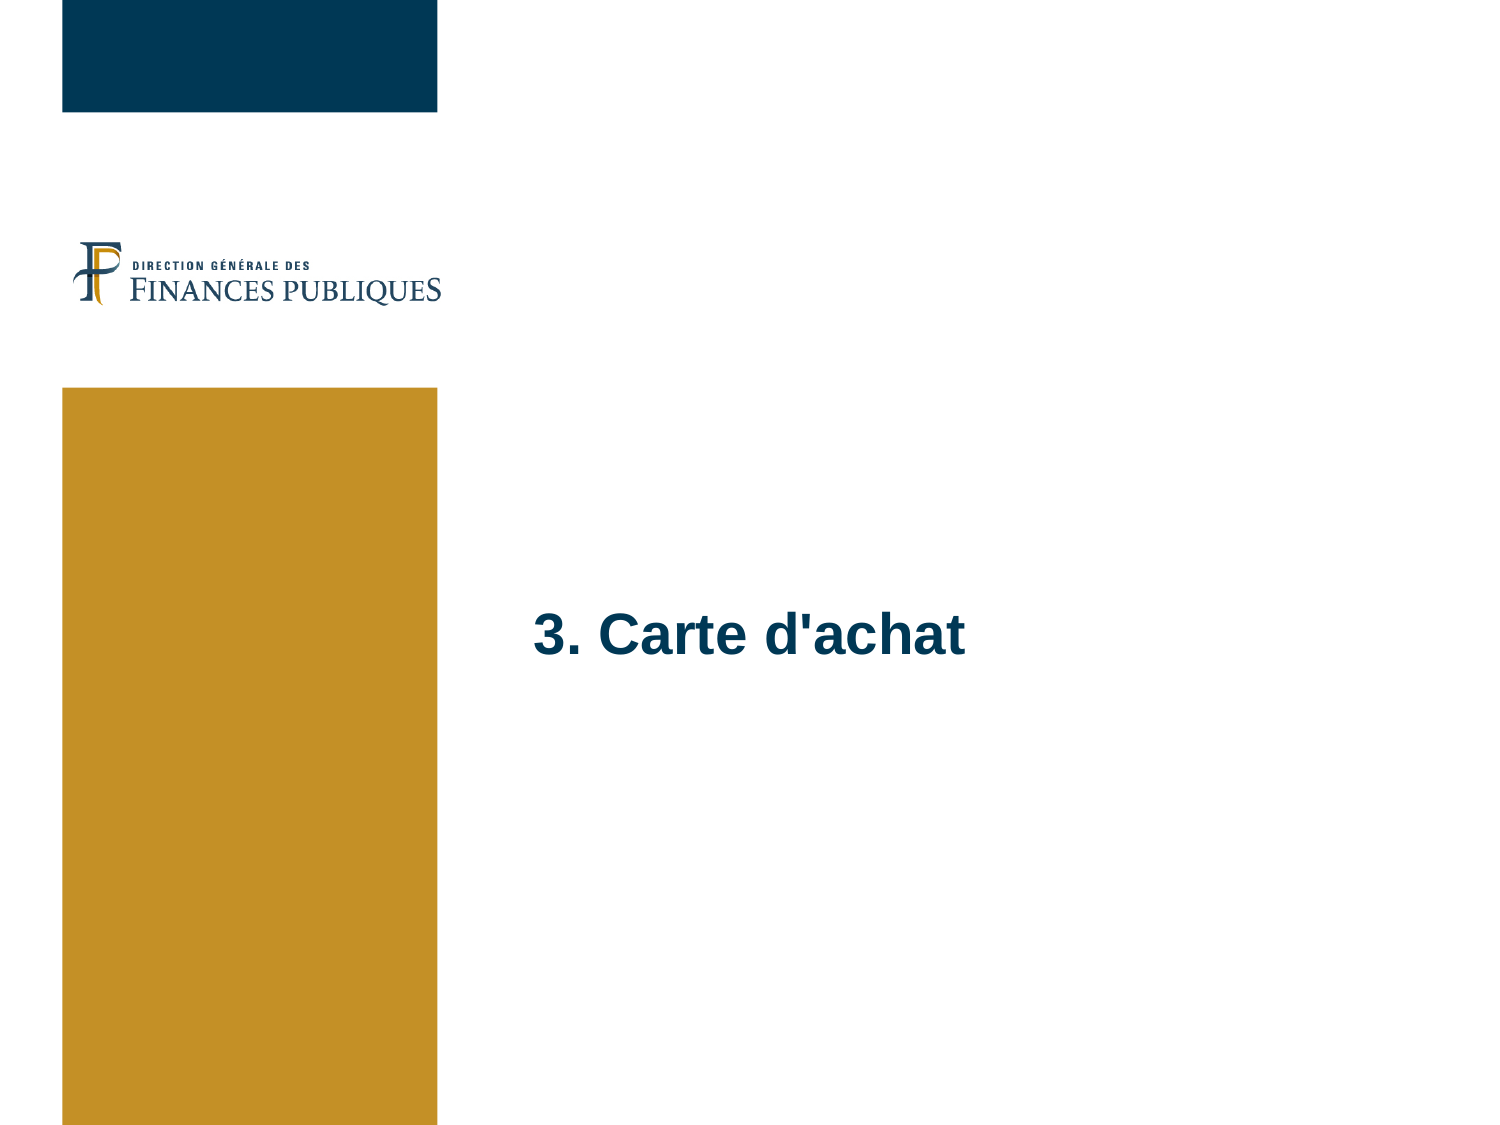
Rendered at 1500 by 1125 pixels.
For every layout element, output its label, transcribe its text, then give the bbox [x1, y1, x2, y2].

picture [50, 219, 463, 328]
subtitle 3. Carte d'achat [75, 270, 1425, 999]
